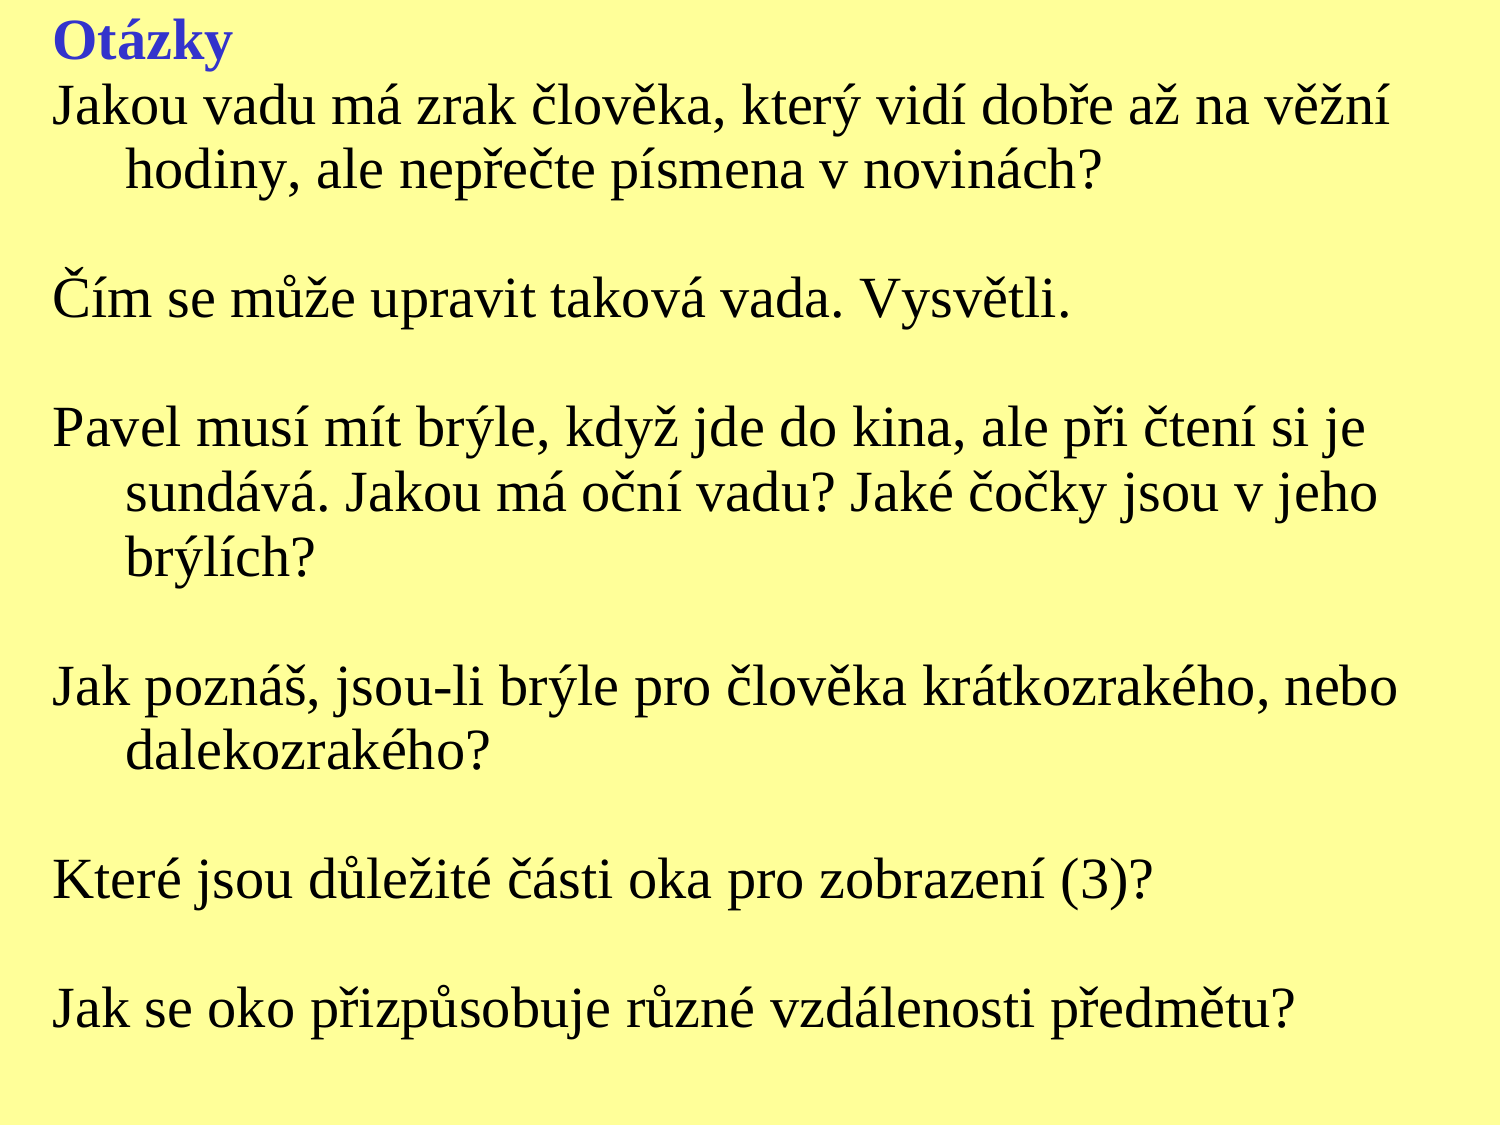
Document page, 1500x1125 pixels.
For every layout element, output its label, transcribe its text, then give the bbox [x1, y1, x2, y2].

text_box Otázky Jakou vadu má zrak člověka, který vidí dobře až na věžní hodiny, ale nepřečte písmena v novinách? Čím se může upravit taková vada. Vysvětli. Pavel musí mít brýle, když jde do kina, ale při čtení si je sundává. Jakou má oční vadu? Jaké čočky jsou v jeho brýlích? Jak poznáš, jsou-li brýle pro člověka krátkozrakého, nebo dalekozrakého? Které jsou důležité části oka pro zobrazení (3)? Jak se oko přizpůsobuje různé vzdálenosti předmětu? [38, 0, 1500, 1049]
